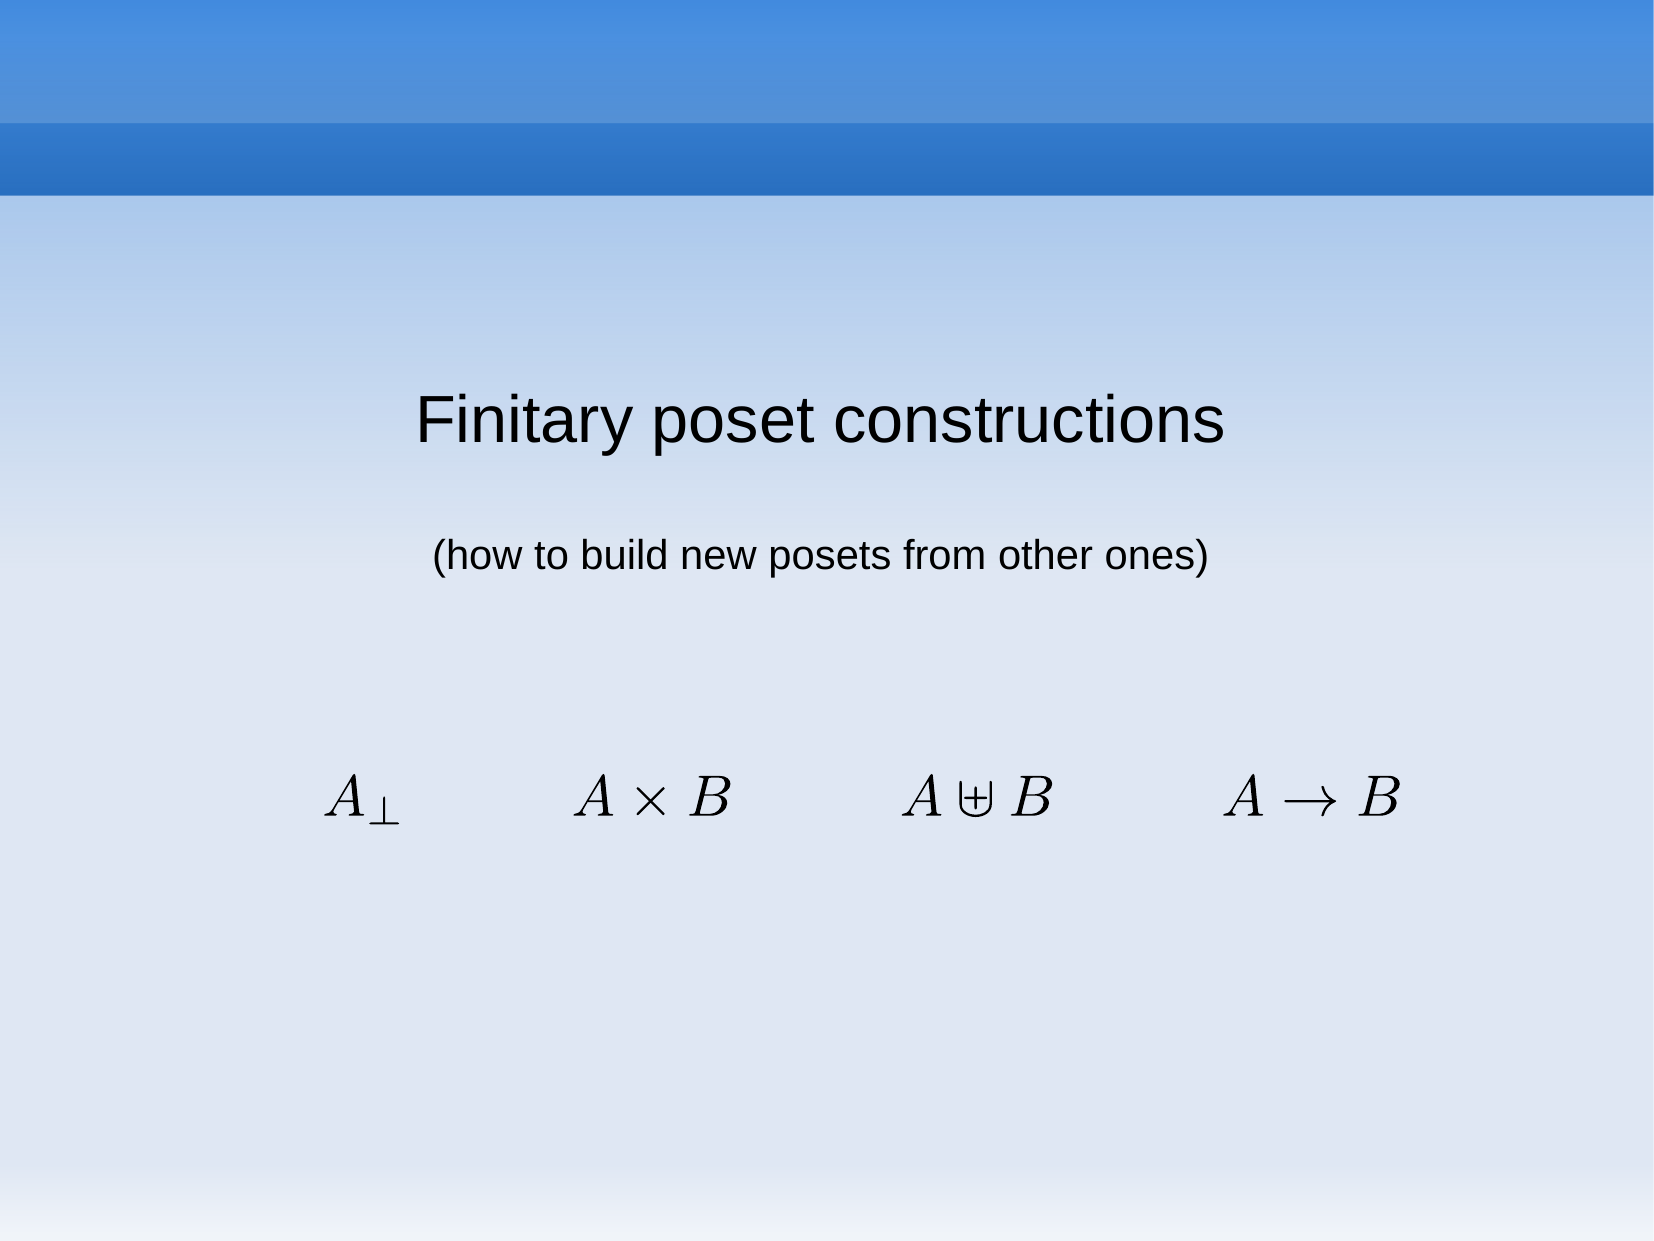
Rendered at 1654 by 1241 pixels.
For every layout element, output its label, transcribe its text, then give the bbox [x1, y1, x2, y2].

picture [0, 0, 1654, 1241]
picture [324, 773, 1400, 825]
subtitle Finitary poset constructions (how to build new posets from other ones) [76, 0, 1565, 1109]
